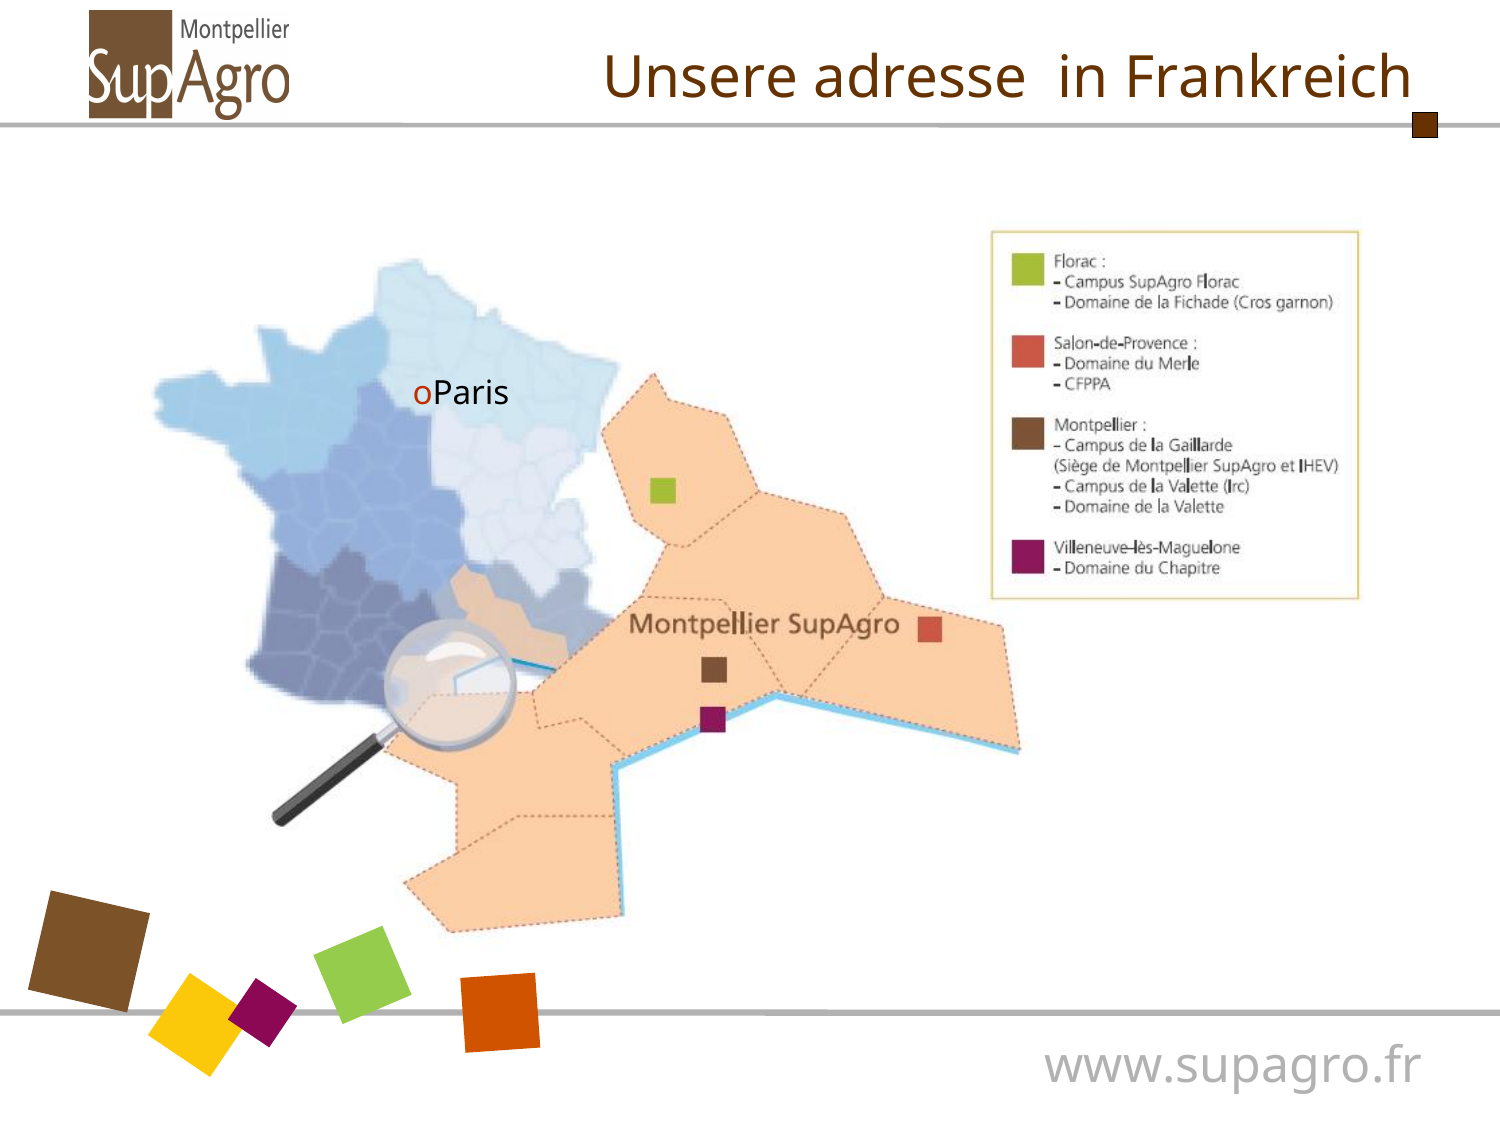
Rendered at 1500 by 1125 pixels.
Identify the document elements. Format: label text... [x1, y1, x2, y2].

text_box [460, 972, 541, 1053]
text_box Unsere adresse in Frankreich [360, 31, 1429, 117]
text_box www.supagro.fr [837, 1025, 1438, 1101]
subtitle [899, 24, 1463, 272]
text_box [147, 972, 298, 1077]
text_box Paris [371, 352, 551, 431]
text_box [27, 890, 151, 1013]
picture [137, 217, 1371, 952]
picture [89, 9, 290, 120]
text_box [313, 925, 412, 1025]
